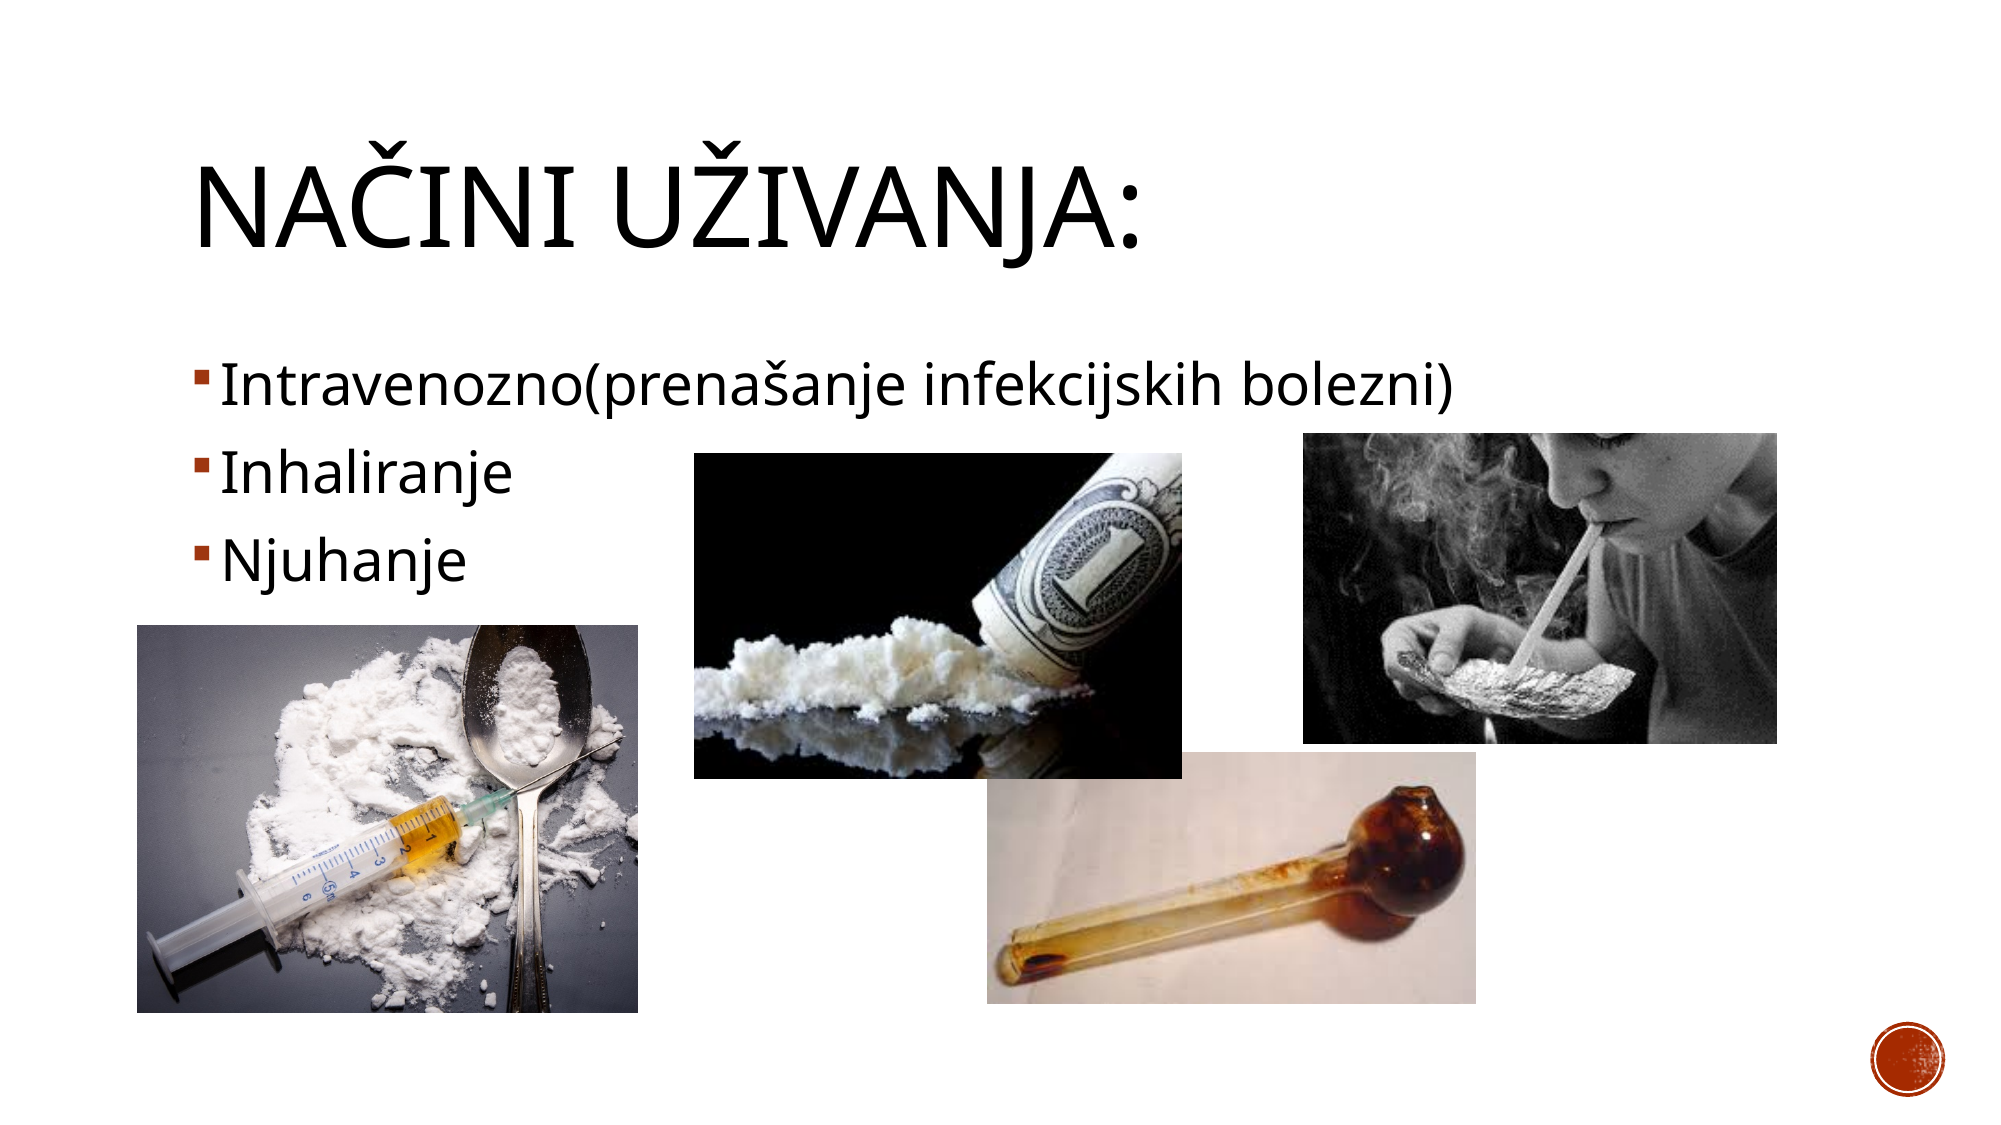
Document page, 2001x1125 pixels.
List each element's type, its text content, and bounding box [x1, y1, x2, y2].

picture [1870, 1021, 1946, 1097]
picture [694, 453, 1476, 1004]
picture [1303, 433, 1777, 744]
title Načini uživanja: [175, 79, 1826, 344]
picture [137, 625, 638, 1013]
list Intravenozno(prenašanje infekcijskih bolezni) Inhaliranje Njuhanje [175, 348, 1826, 1013]
